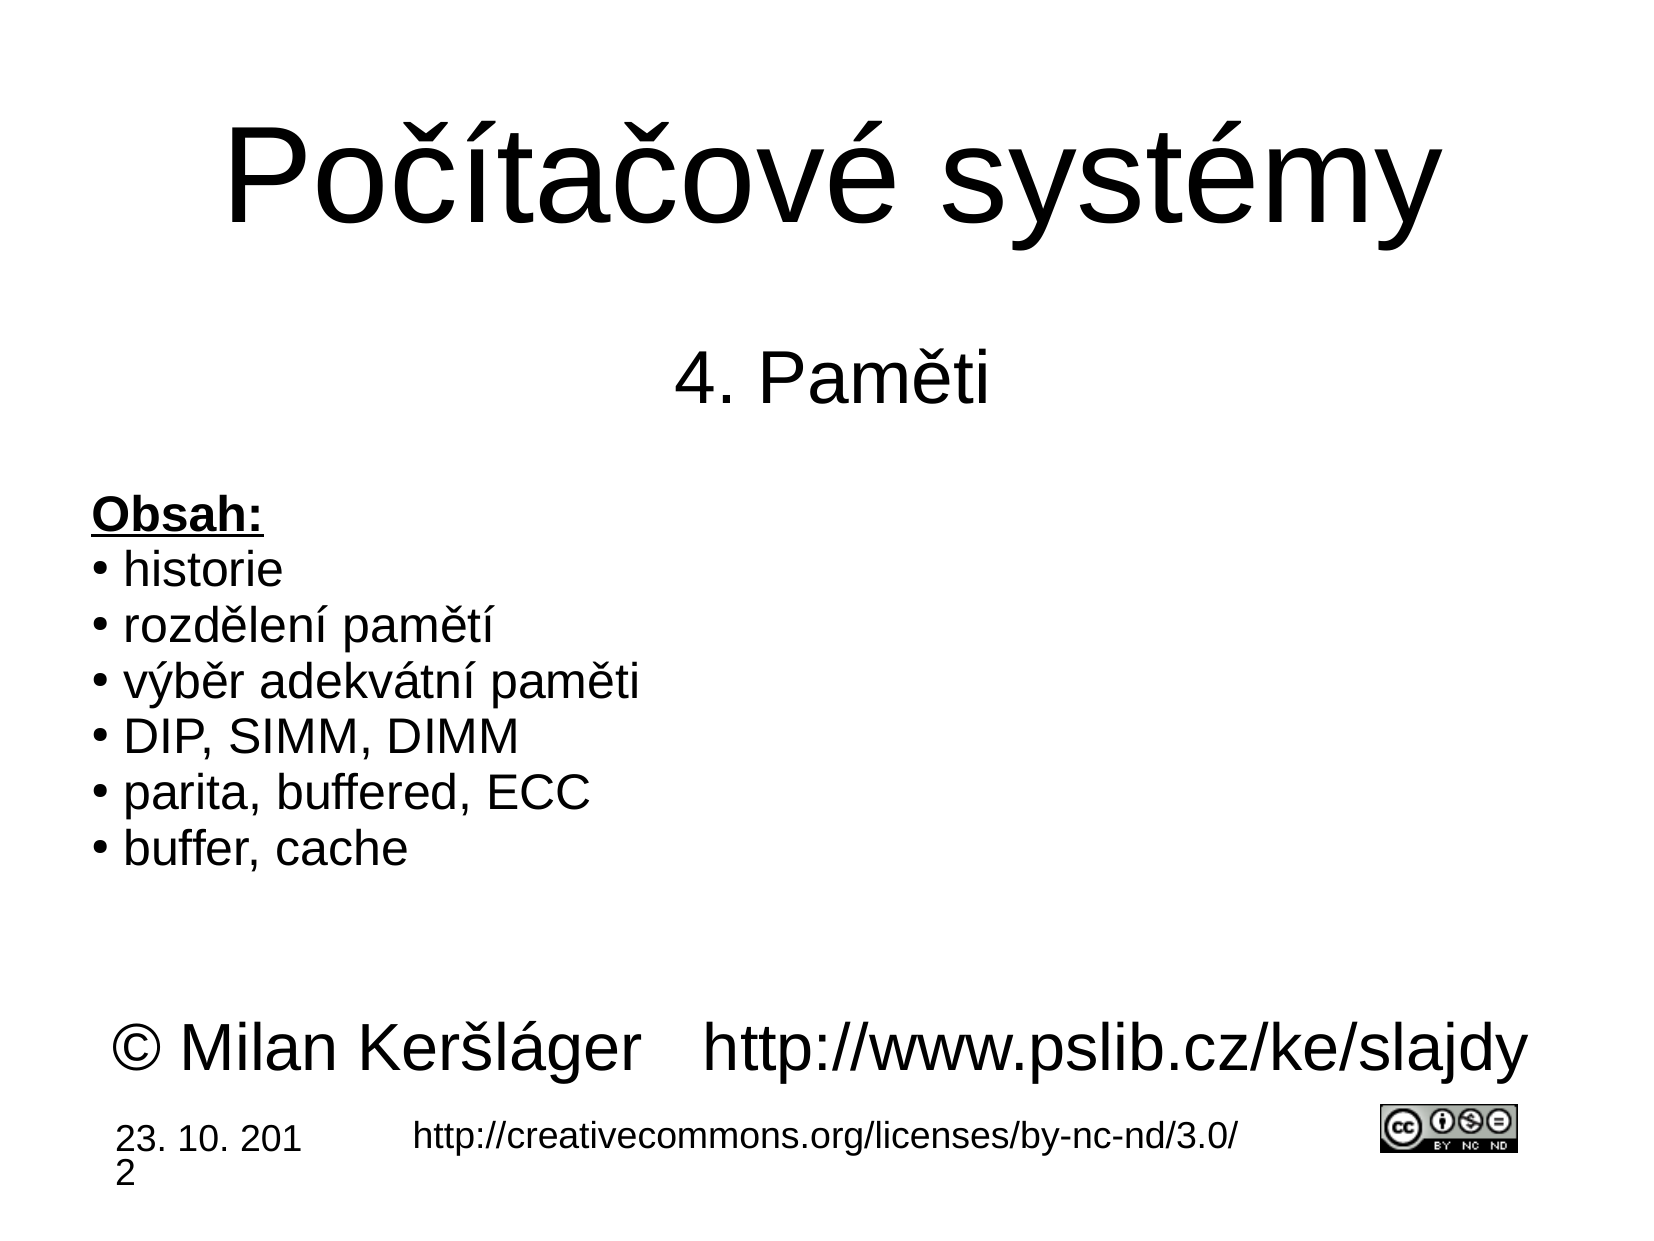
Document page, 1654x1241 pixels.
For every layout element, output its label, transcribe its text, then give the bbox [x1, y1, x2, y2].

text_box Obsah: historie rozdělení pamětí výběr adekvátní paměti DIP, SIMM, DIMM parita, buffered, ECC buffer, cache [76, 478, 1583, 884]
text_box 23.10.2012 [100, 1110, 337, 1168]
list © Milan Keršláger http://www.pslib.cz/ke/slajdy [76, 1009, 1565, 1087]
picture [1380, 1104, 1518, 1153]
text_box http://creativecommons.org/licenses/by-nc-nd/3.0/ [339, 1107, 1313, 1165]
title Počítačové systémy 4. Paměti [88, 56, 1577, 461]
